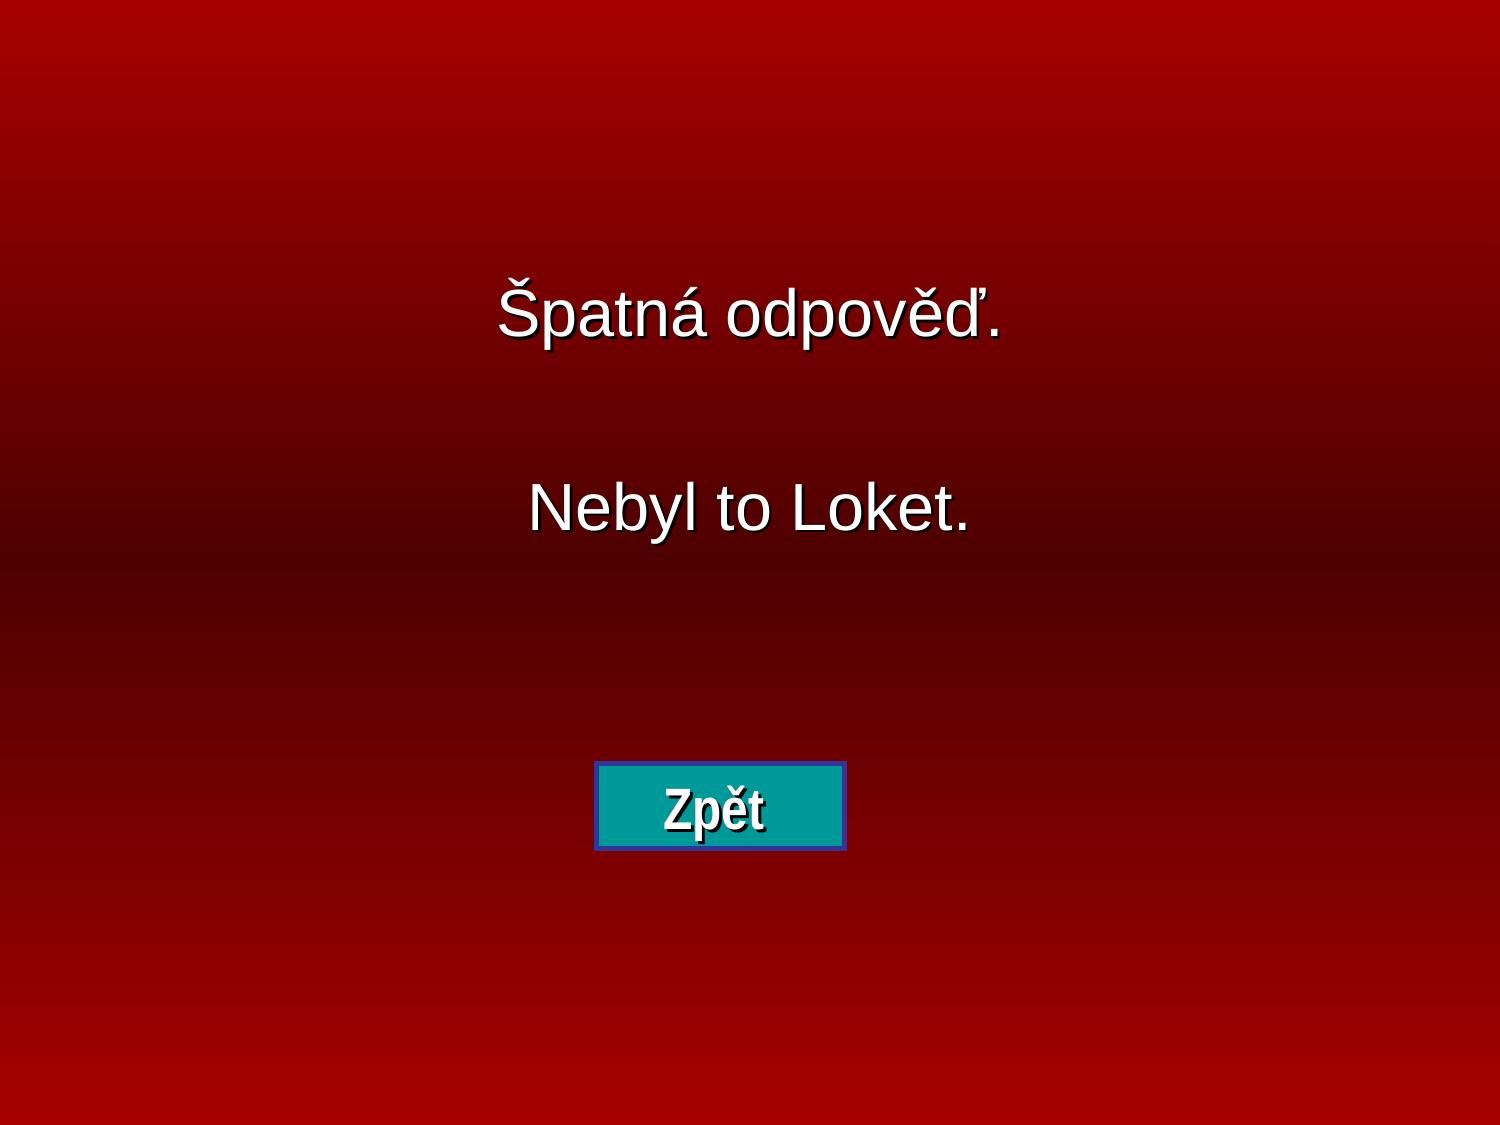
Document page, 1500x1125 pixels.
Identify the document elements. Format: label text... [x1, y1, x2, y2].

list Špatná odpověď. Nebyl to Loket. [75, 262, 1426, 1006]
text_box Zpět [596, 763, 845, 849]
